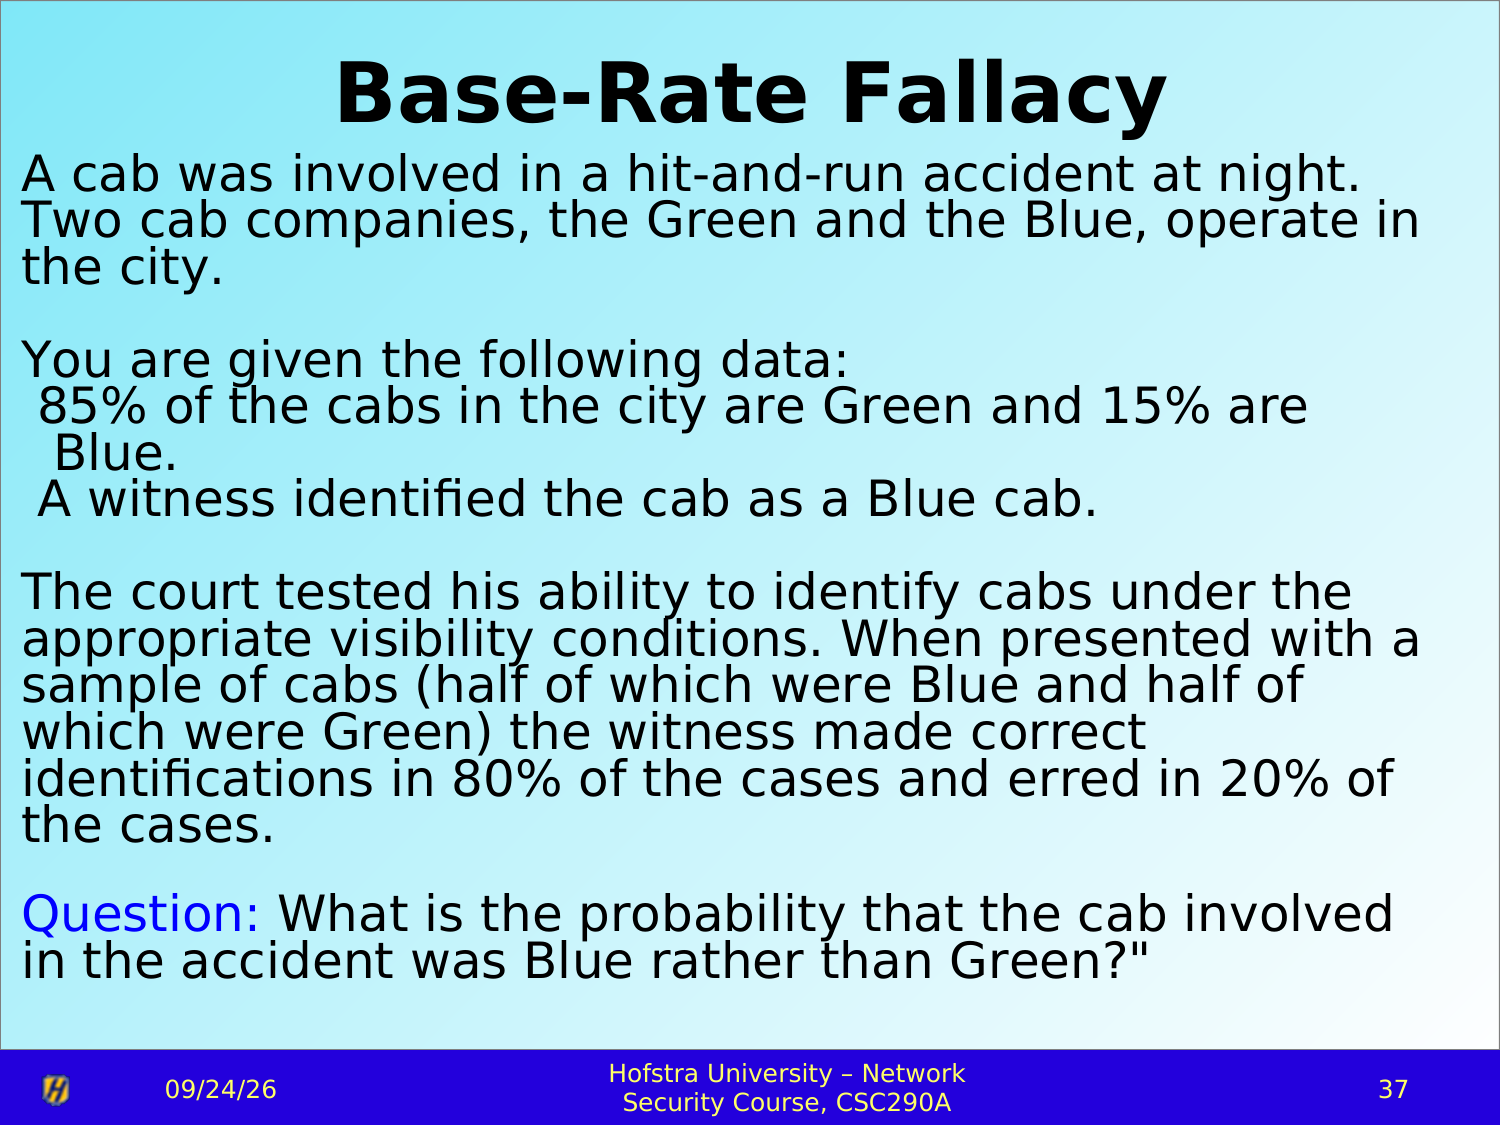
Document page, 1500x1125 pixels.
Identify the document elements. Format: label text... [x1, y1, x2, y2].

list A cab was involved in a hit-and-run accident at night. Two cab companies, the Green and the Blue, operate in the city. You are given the following data: 85% of the cabs in the city are Green and 15% are Blue. A witness identified the cab as a Blue cab. The court tested his ability to identify cabs under the appropriate visibility conditions. When presented with a sample of cabs (half of which were Blue and half of which were Green) the witness made correct identifications in 80% of the cases and erred in 20% of the cases. Question: What is the probability that the cab involved in the accident was Blue rather than Green?" [6, 146, 1463, 1007]
title Base-Rate Fallacy [112, 34, 1391, 146]
picture [37, 1072, 76, 1110]
